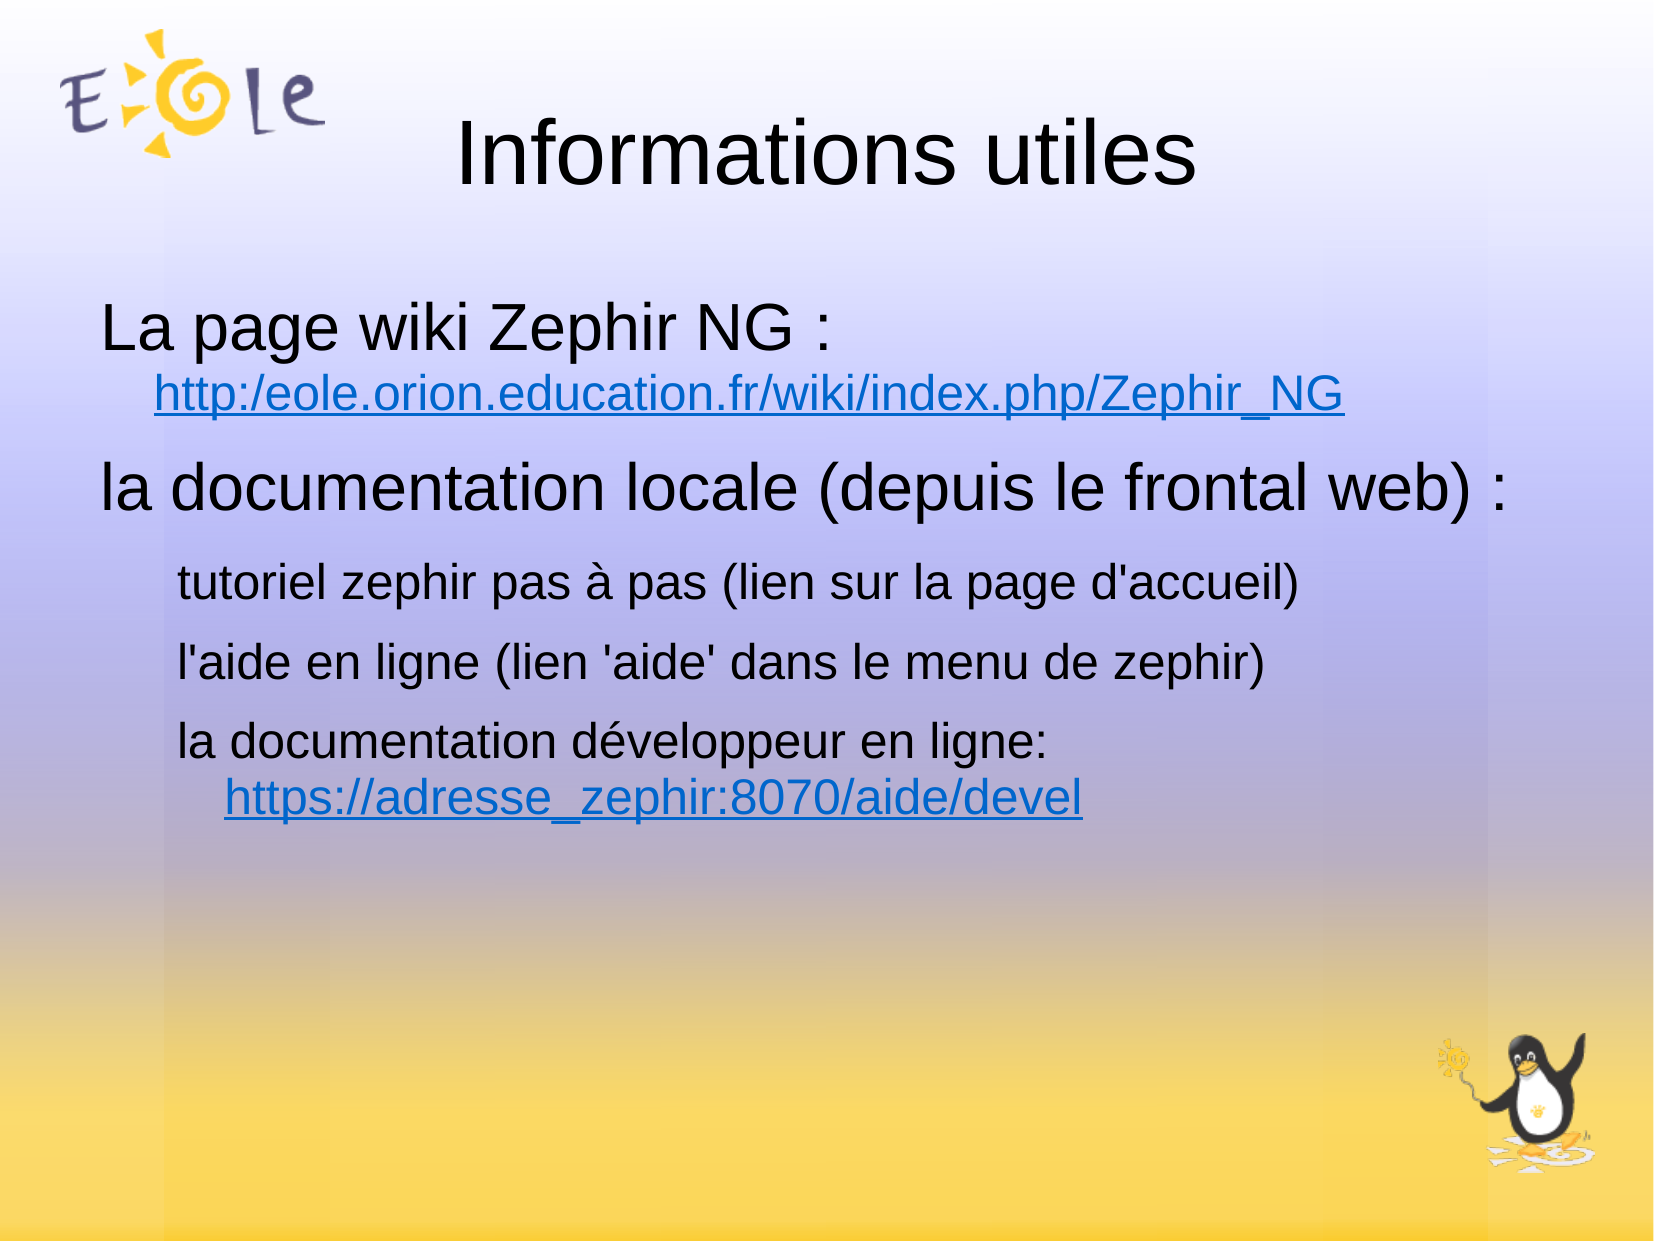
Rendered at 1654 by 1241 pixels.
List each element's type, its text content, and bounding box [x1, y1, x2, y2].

picture [0, 0, 1654, 1241]
list La page wiki Zephir NG : http:/eole.orion.education.fr/wiki/index.php/Zephir_NG la documentation locale (depuis le frontal web) : tutoriel zephir pas à pas (lien sur la page d'accueil) l'aide en ligne (lien 'aide' dans le menu de zephir) la documentation développeur en ligne: https://adresse_zephir:8070/aide/devel [82, 290, 1571, 1094]
title Informations utiles [82, 56, 1571, 250]
